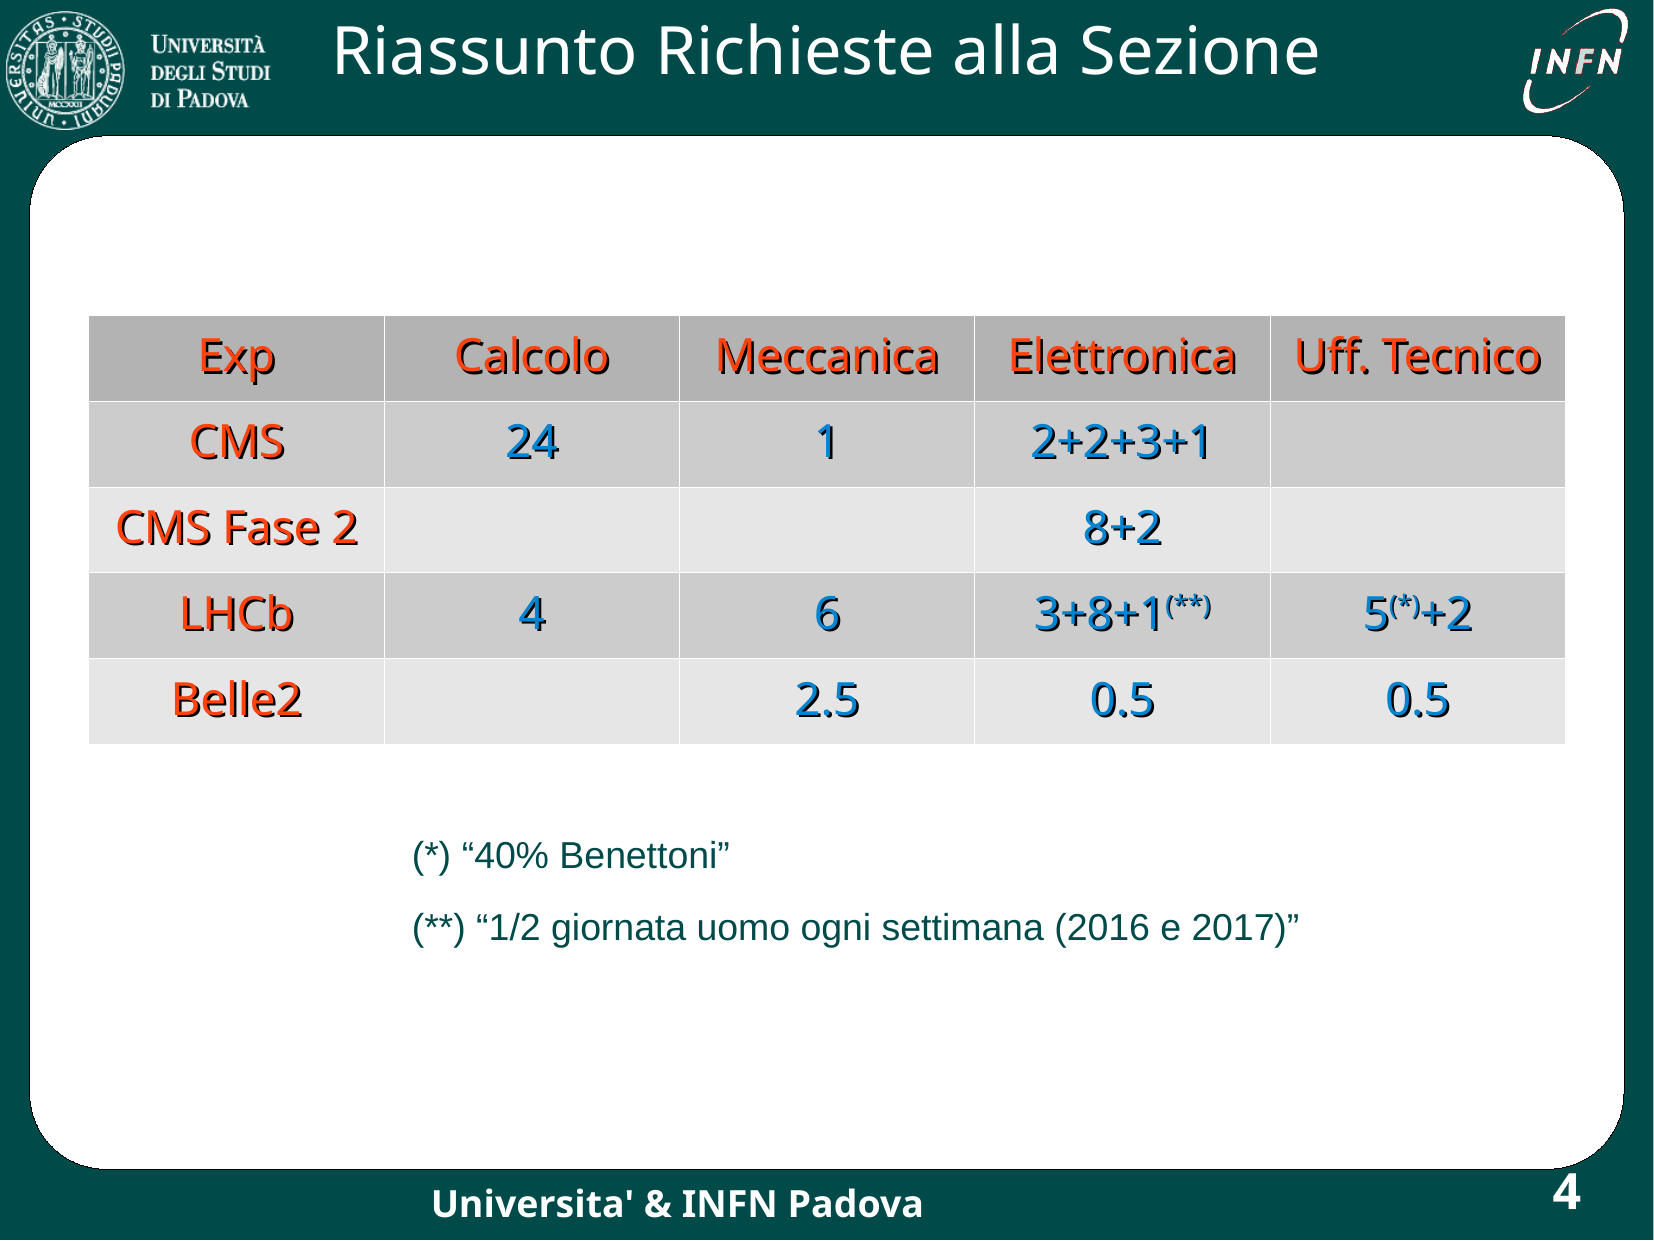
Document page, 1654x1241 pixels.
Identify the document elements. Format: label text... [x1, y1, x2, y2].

table_cell 6 [680, 573, 974, 658]
picture [5, 11, 271, 130]
table_header Calcolo [385, 316, 679, 401]
table_header Exp [89, 316, 384, 401]
table_cell LHCb [89, 573, 384, 658]
table_cell Belle2 [89, 659, 384, 744]
table_cell 8+2 [975, 488, 1270, 572]
table_cell 1 [680, 402, 974, 487]
table_cell [680, 488, 974, 572]
table_cell 2+2+3+1 [975, 402, 1270, 487]
table_cell [1271, 402, 1565, 487]
table_cell 4 [385, 573, 679, 658]
table_cell 24 [385, 402, 679, 487]
table_cell 0.5 [975, 659, 1270, 744]
table_cell [385, 488, 679, 572]
table_cell [385, 659, 679, 744]
table_header Elettronica [975, 316, 1270, 401]
table_cell 5(*)+2 [1271, 573, 1565, 658]
table_cell CMS [89, 402, 384, 487]
table_header Uff. Tecnico [1271, 316, 1565, 401]
table_cell 2.5 [680, 659, 974, 744]
table_cell 0.5 [1271, 659, 1565, 744]
table_cell CMS Fase 2 [89, 488, 384, 572]
table_cell [1271, 488, 1565, 572]
title Riassunto Richieste alla Sezione [82, 0, 1571, 100]
text_box (*) “40% Benettoni” (**) “1/2 giornata uomo ogni settimana (2016 e 2017)” [383, 826, 1317, 955]
table_cell 3+8+1(**) [975, 573, 1270, 658]
table_header Meccanica [680, 316, 974, 401]
